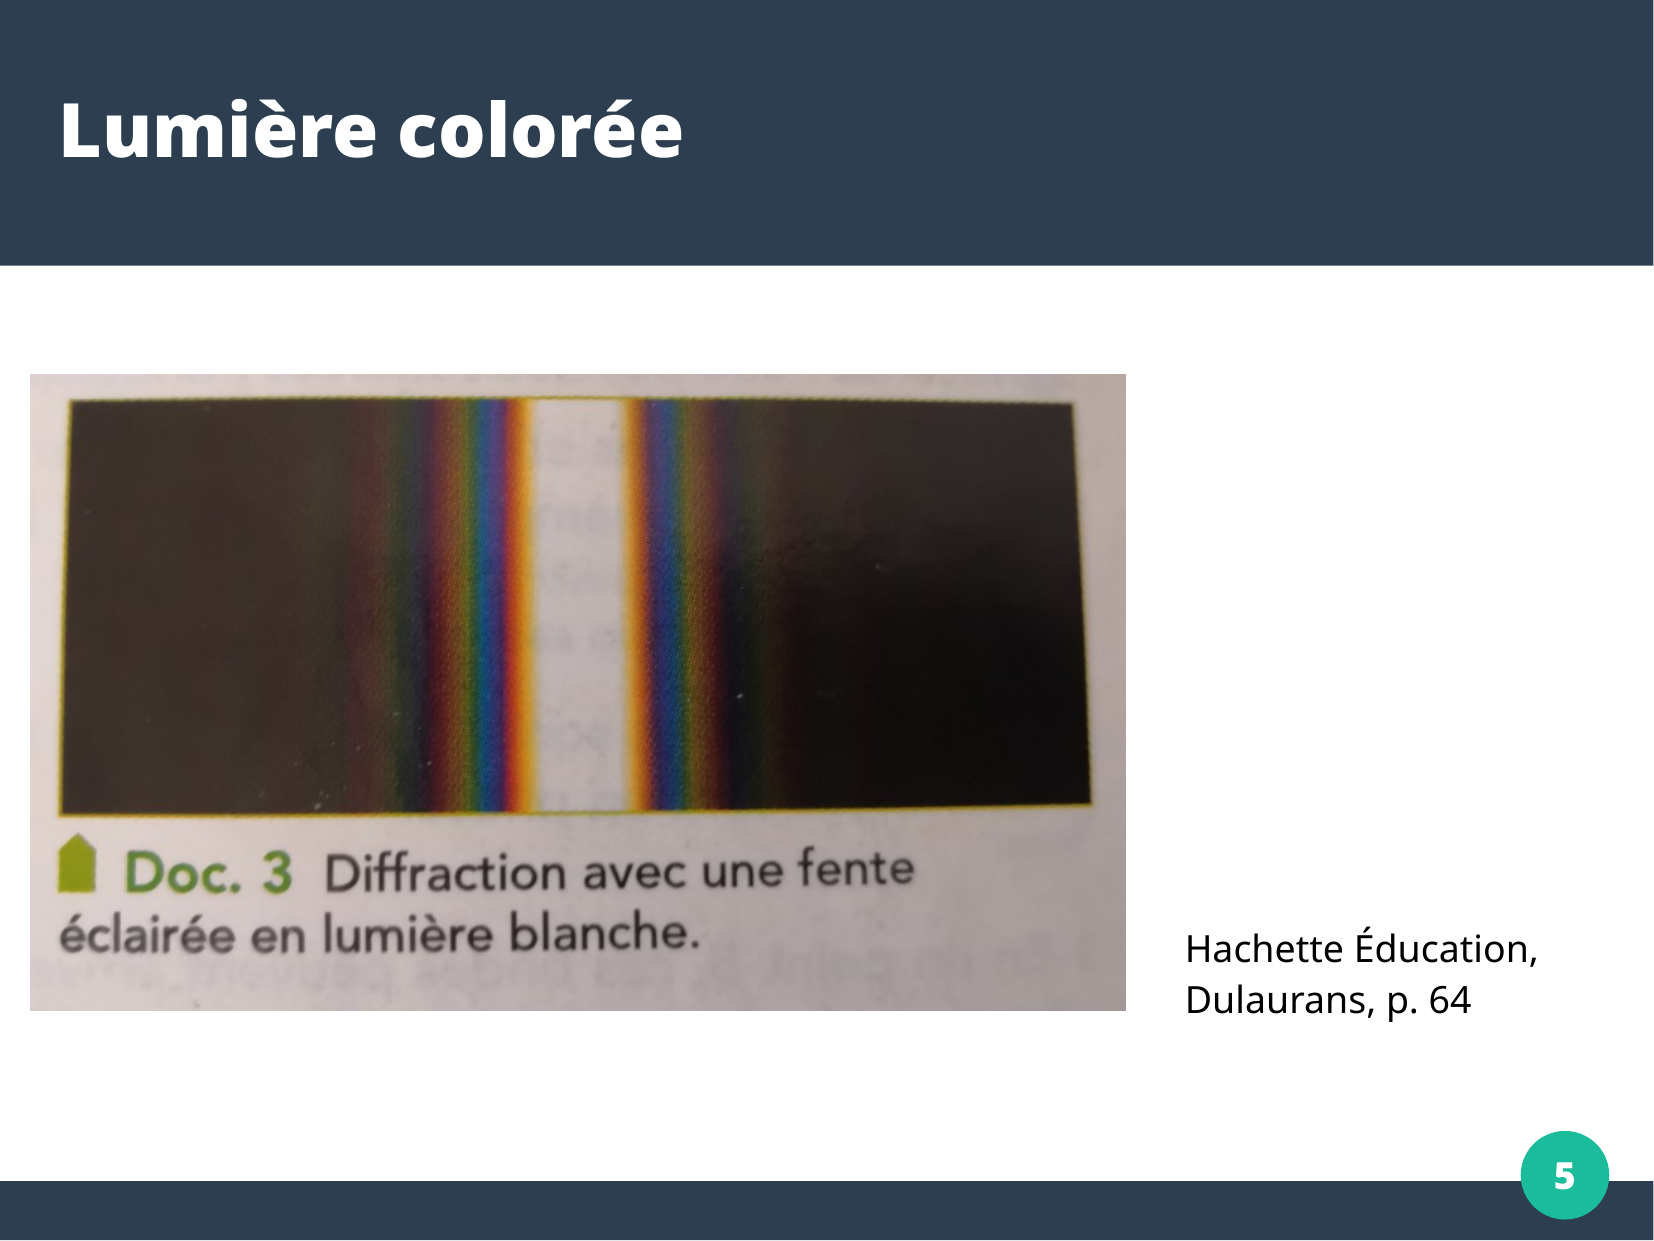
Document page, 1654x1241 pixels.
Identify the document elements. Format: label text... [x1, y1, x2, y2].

text_box Hachette Éducation, Dulaurans, p. 64 [1170, 915, 1591, 1017]
title Lumière colorée [59, 49, 1595, 207]
picture [30, 374, 1126, 1011]
